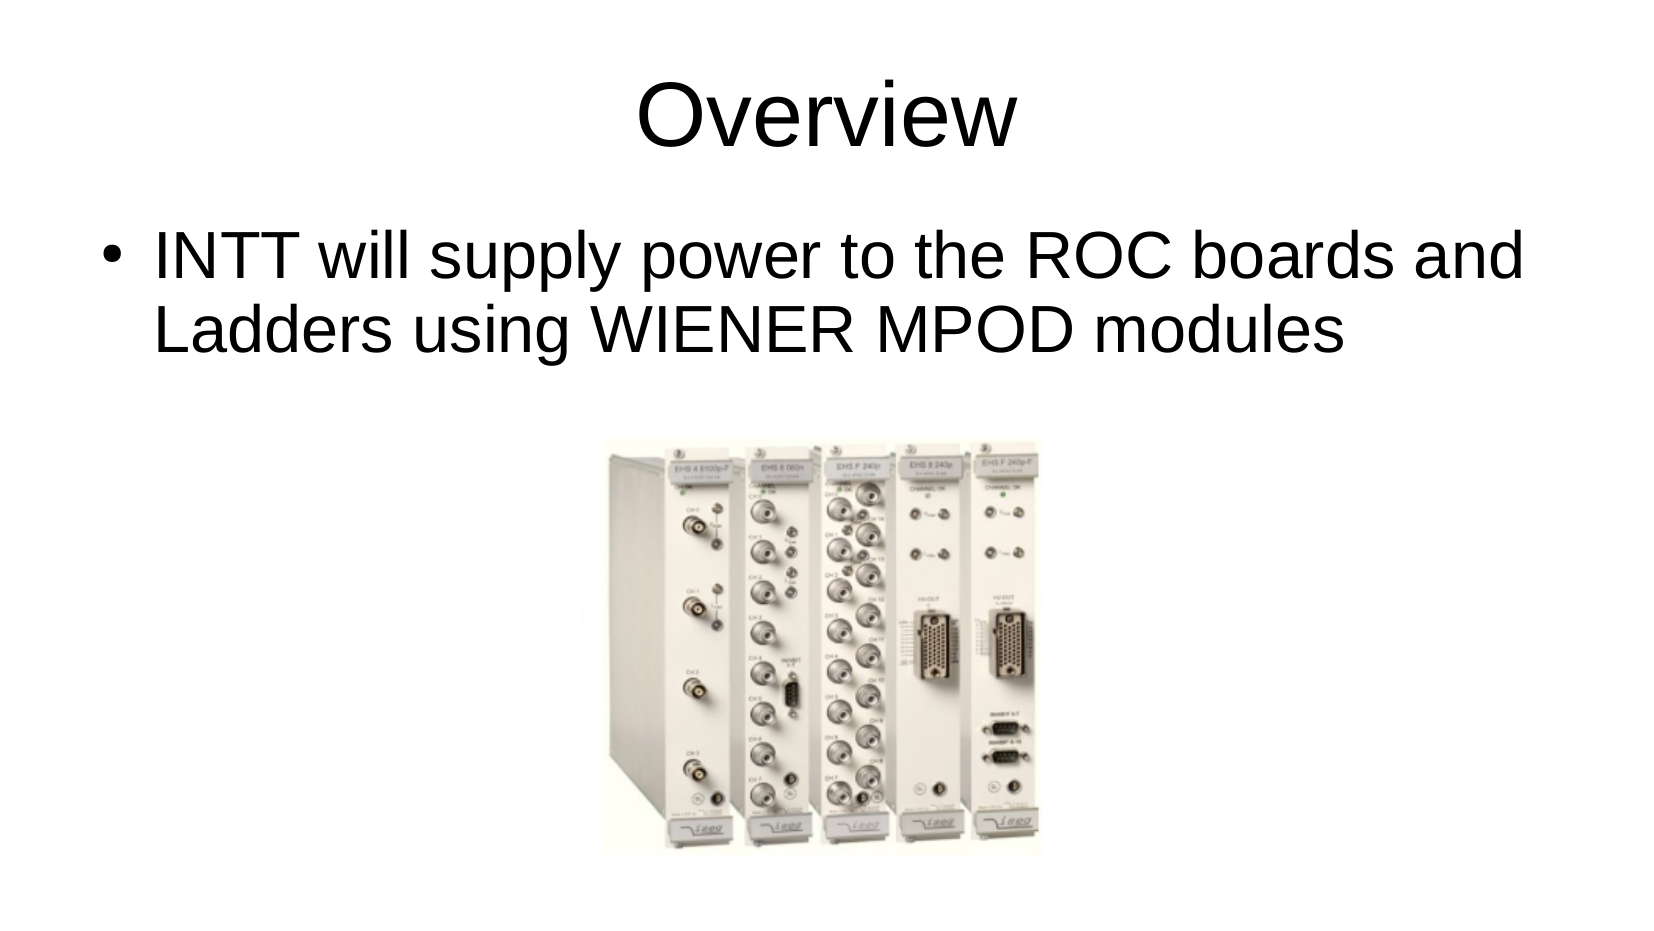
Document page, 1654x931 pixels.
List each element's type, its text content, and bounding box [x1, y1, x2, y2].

picture [580, 412, 1078, 866]
title Overview [82, 37, 1571, 193]
list INTT will supply power to the ROC boards and Ladders using WIENER MPOD modules [82, 217, 1571, 758]
